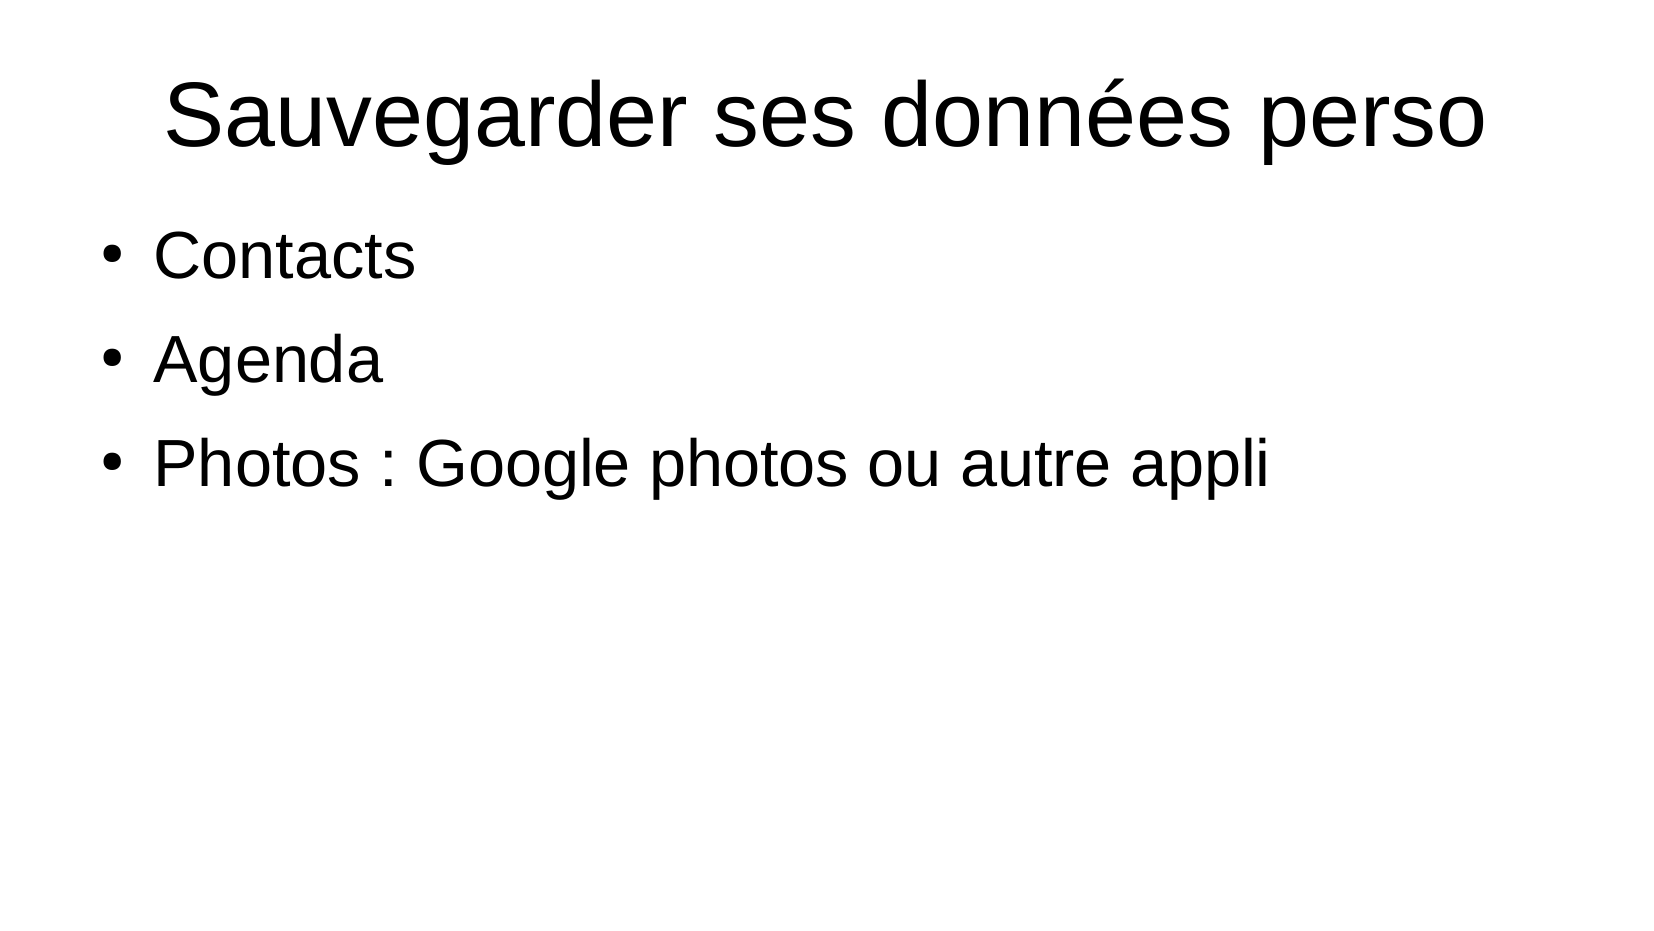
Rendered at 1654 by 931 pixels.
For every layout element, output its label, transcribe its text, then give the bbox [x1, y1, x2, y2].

list Contacts Agenda Photos : Google photos ou autre appli [82, 217, 1571, 758]
title Sauvegarder ses données perso [82, 37, 1571, 193]
